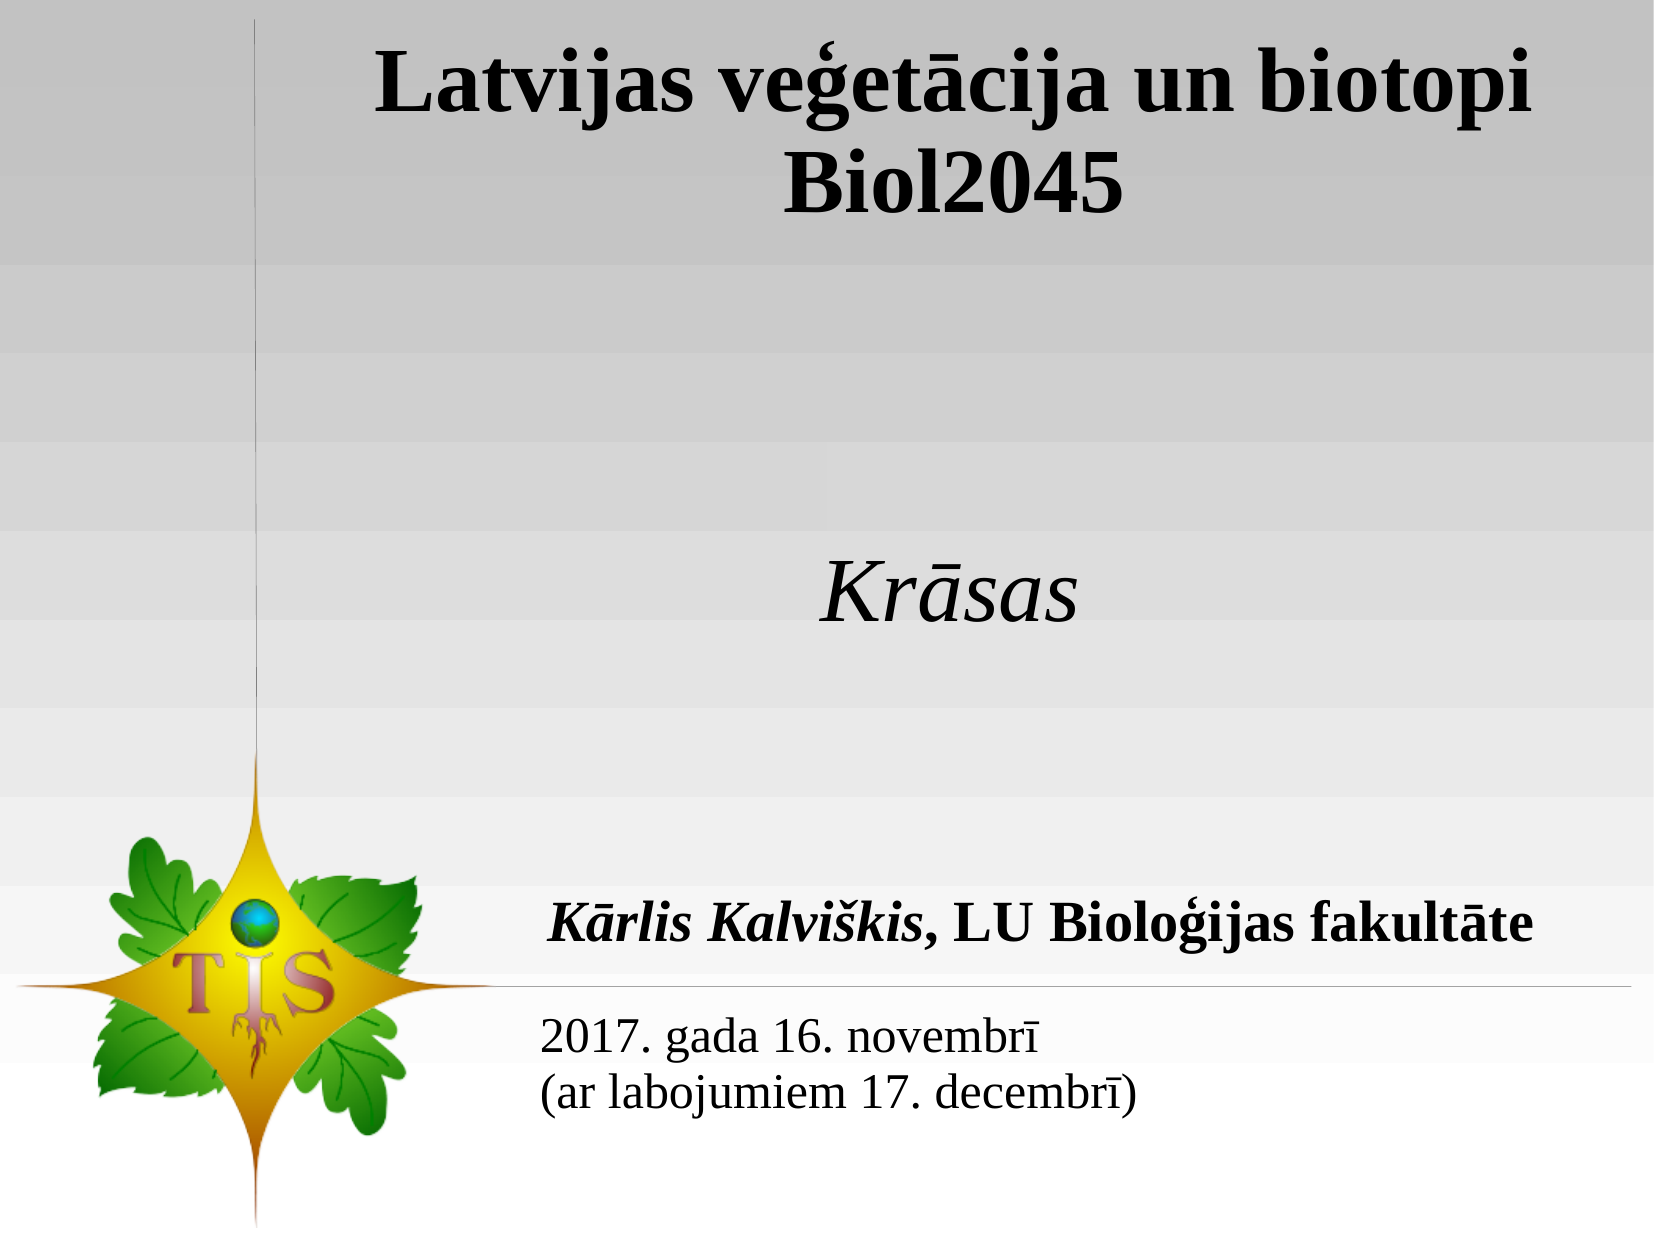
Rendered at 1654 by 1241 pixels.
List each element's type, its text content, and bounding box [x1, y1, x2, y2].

list 2017. gada 16. novembrī (ar labojumiem 17. decembrī) [468, 1008, 1630, 1216]
picture [0, 0, 1654, 1241]
title Krāsas [295, 324, 1607, 857]
